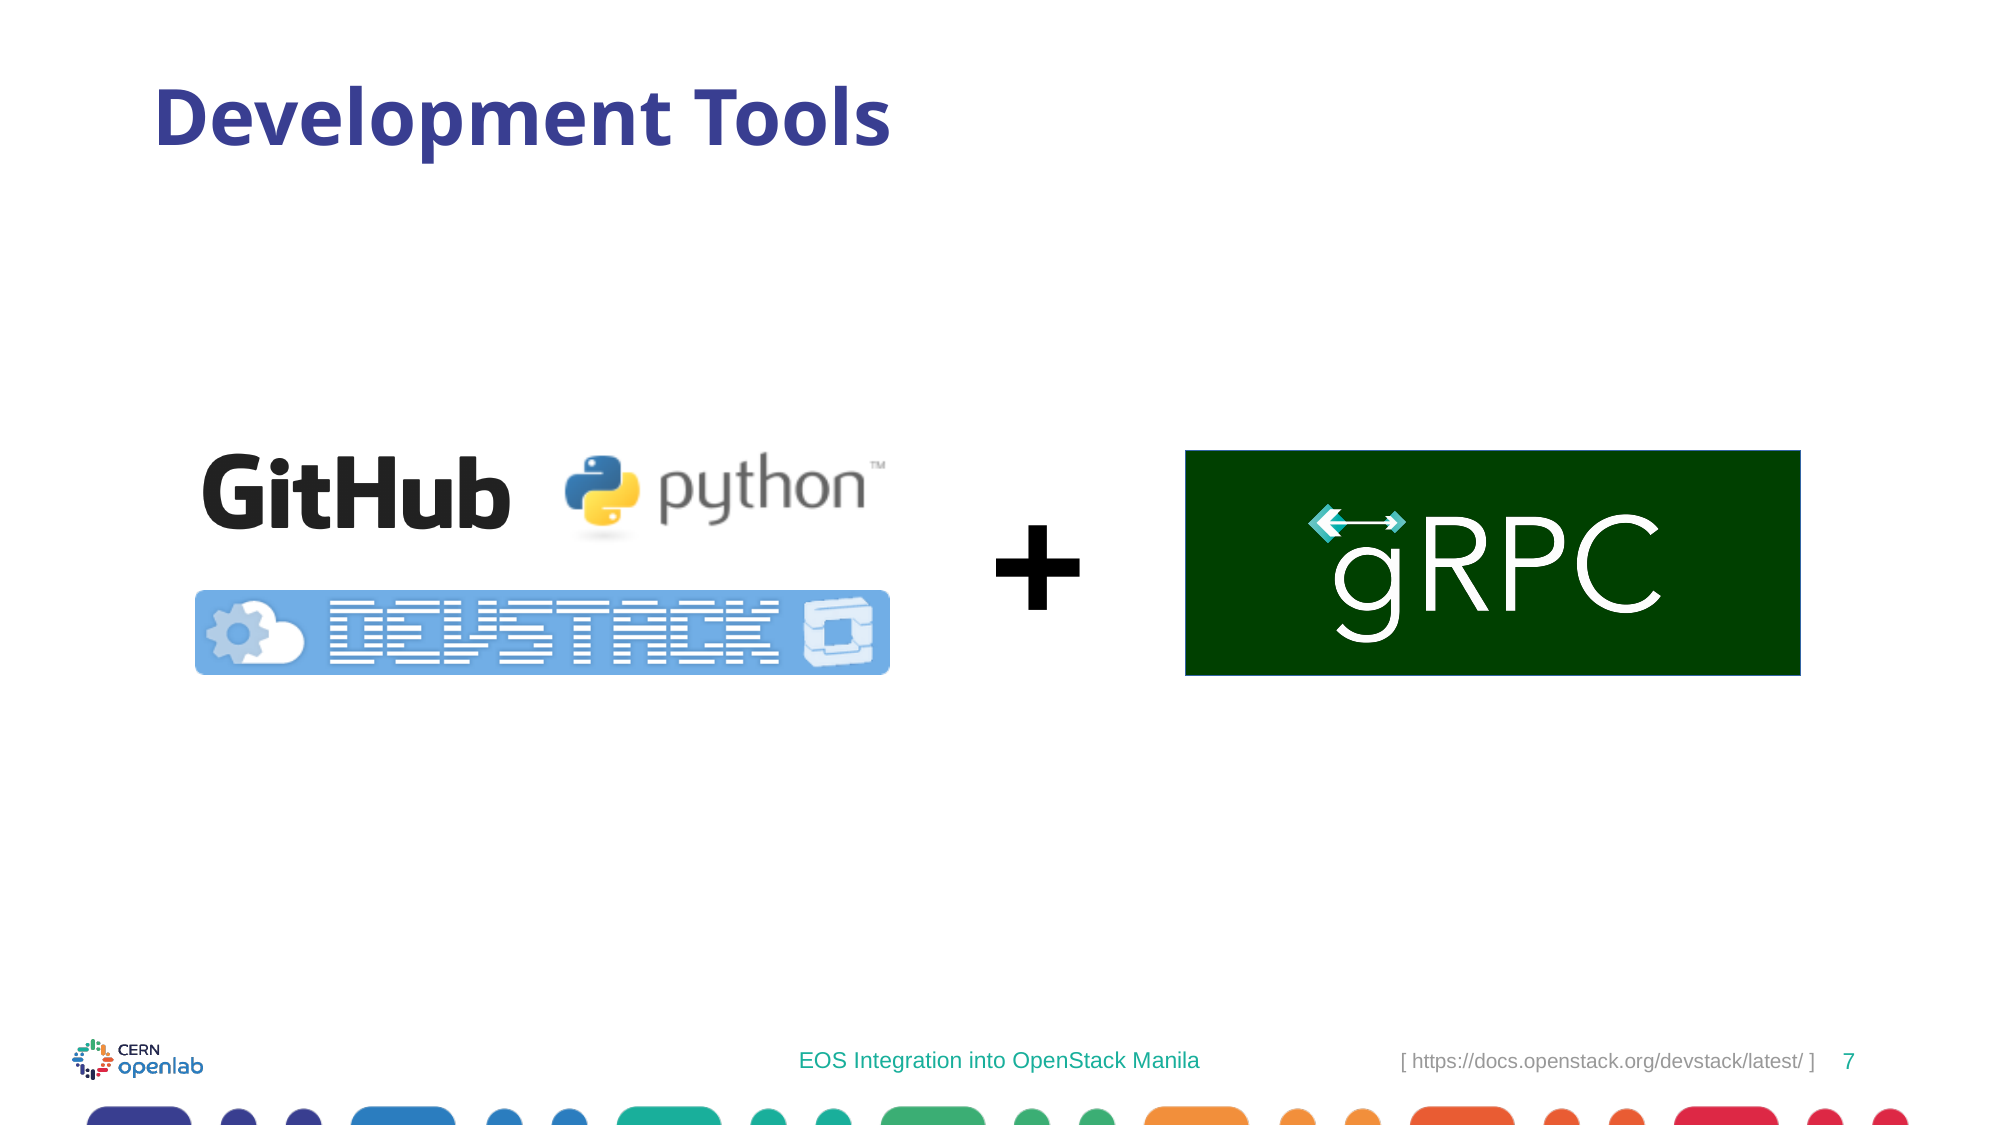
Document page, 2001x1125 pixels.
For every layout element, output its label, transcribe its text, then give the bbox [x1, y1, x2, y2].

text_box [1185, 450, 1801, 676]
picture [1303, 492, 1668, 651]
text_box Development Tools [137, 59, 1863, 169]
picture [195, 590, 890, 676]
text_box + [975, 464, 1103, 666]
picture [72, 1039, 203, 1080]
text_box EOS Integration into OpenStack Manila [661, 1029, 1337, 1089]
picture [203, 453, 510, 530]
text_box [ https://docs.openstack.org/devstack/latest/ ] [1385, 1042, 1836, 1125]
picture [512, 434, 916, 565]
